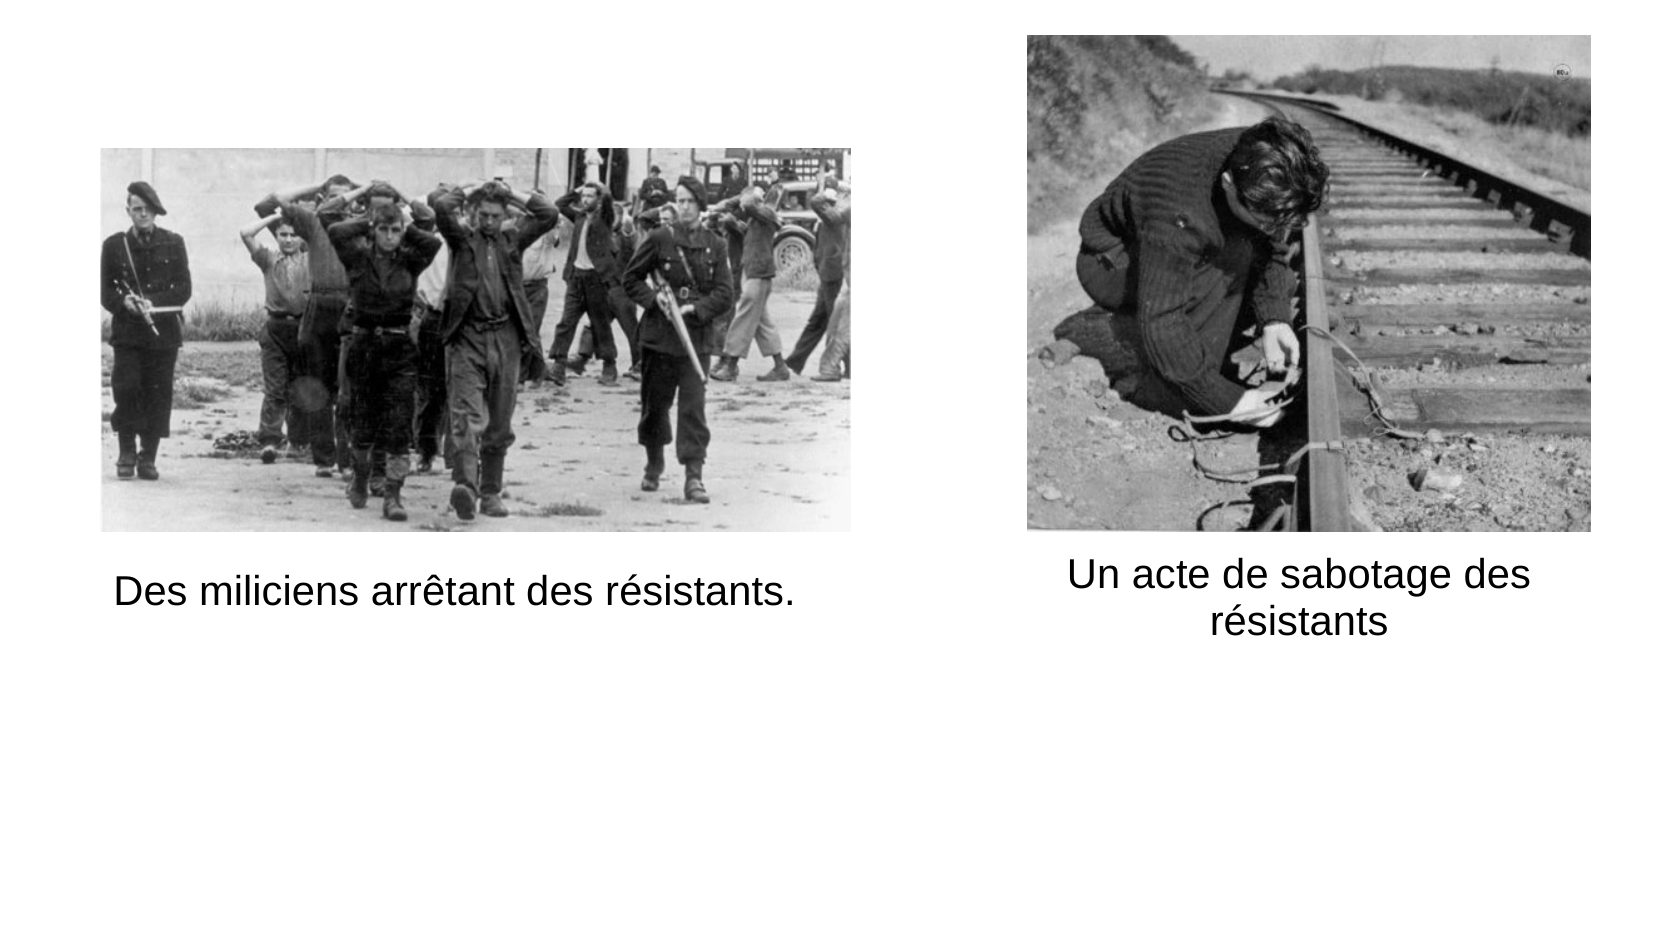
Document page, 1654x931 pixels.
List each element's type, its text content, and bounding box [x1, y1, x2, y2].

text_box Un acte de sabotage des résistants [980, 543, 1619, 698]
text_box Des miliciens arrêtant des résistants. [47, 560, 863, 638]
picture [100, 148, 851, 532]
picture [1027, 35, 1591, 532]
